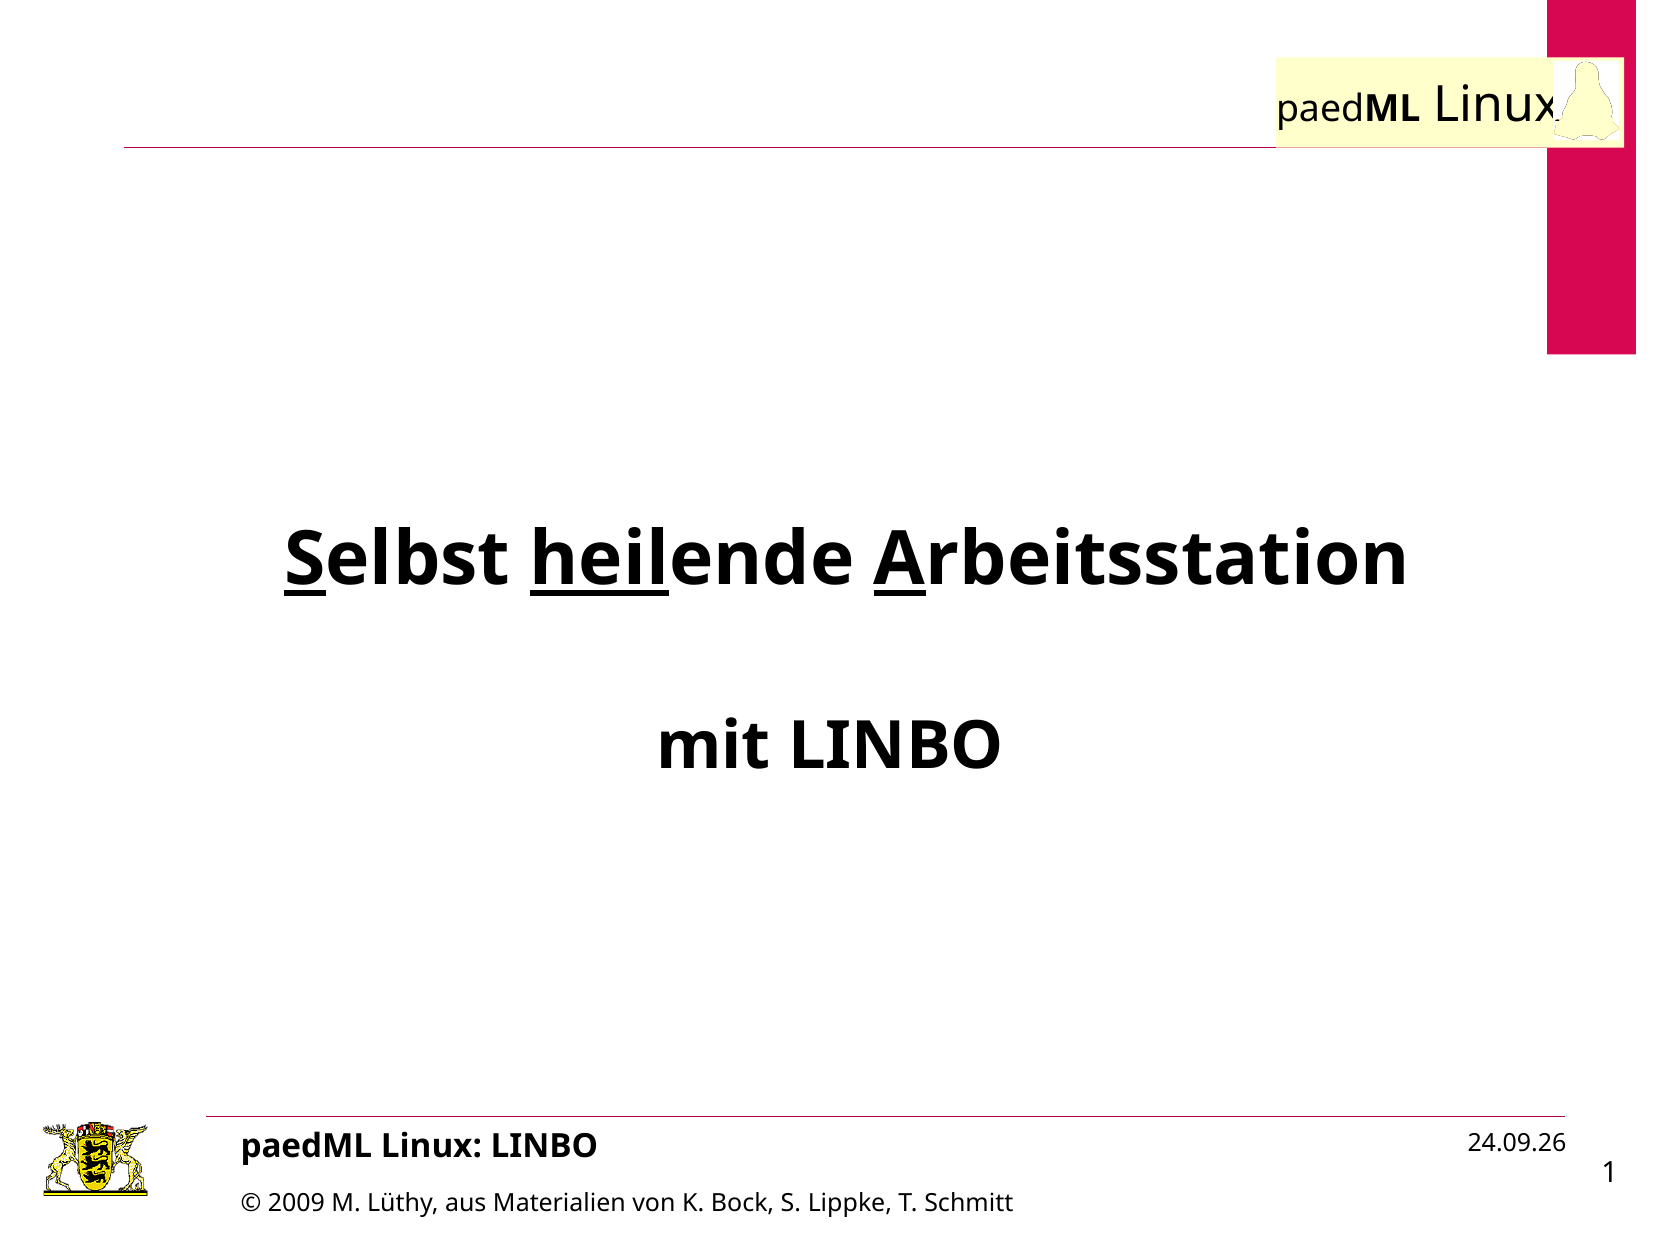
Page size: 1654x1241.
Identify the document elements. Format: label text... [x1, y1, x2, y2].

picture [41, 1121, 148, 1198]
subtitle Selbst heilende Arbeitsstation mit LINBO [183, 206, 1512, 1064]
